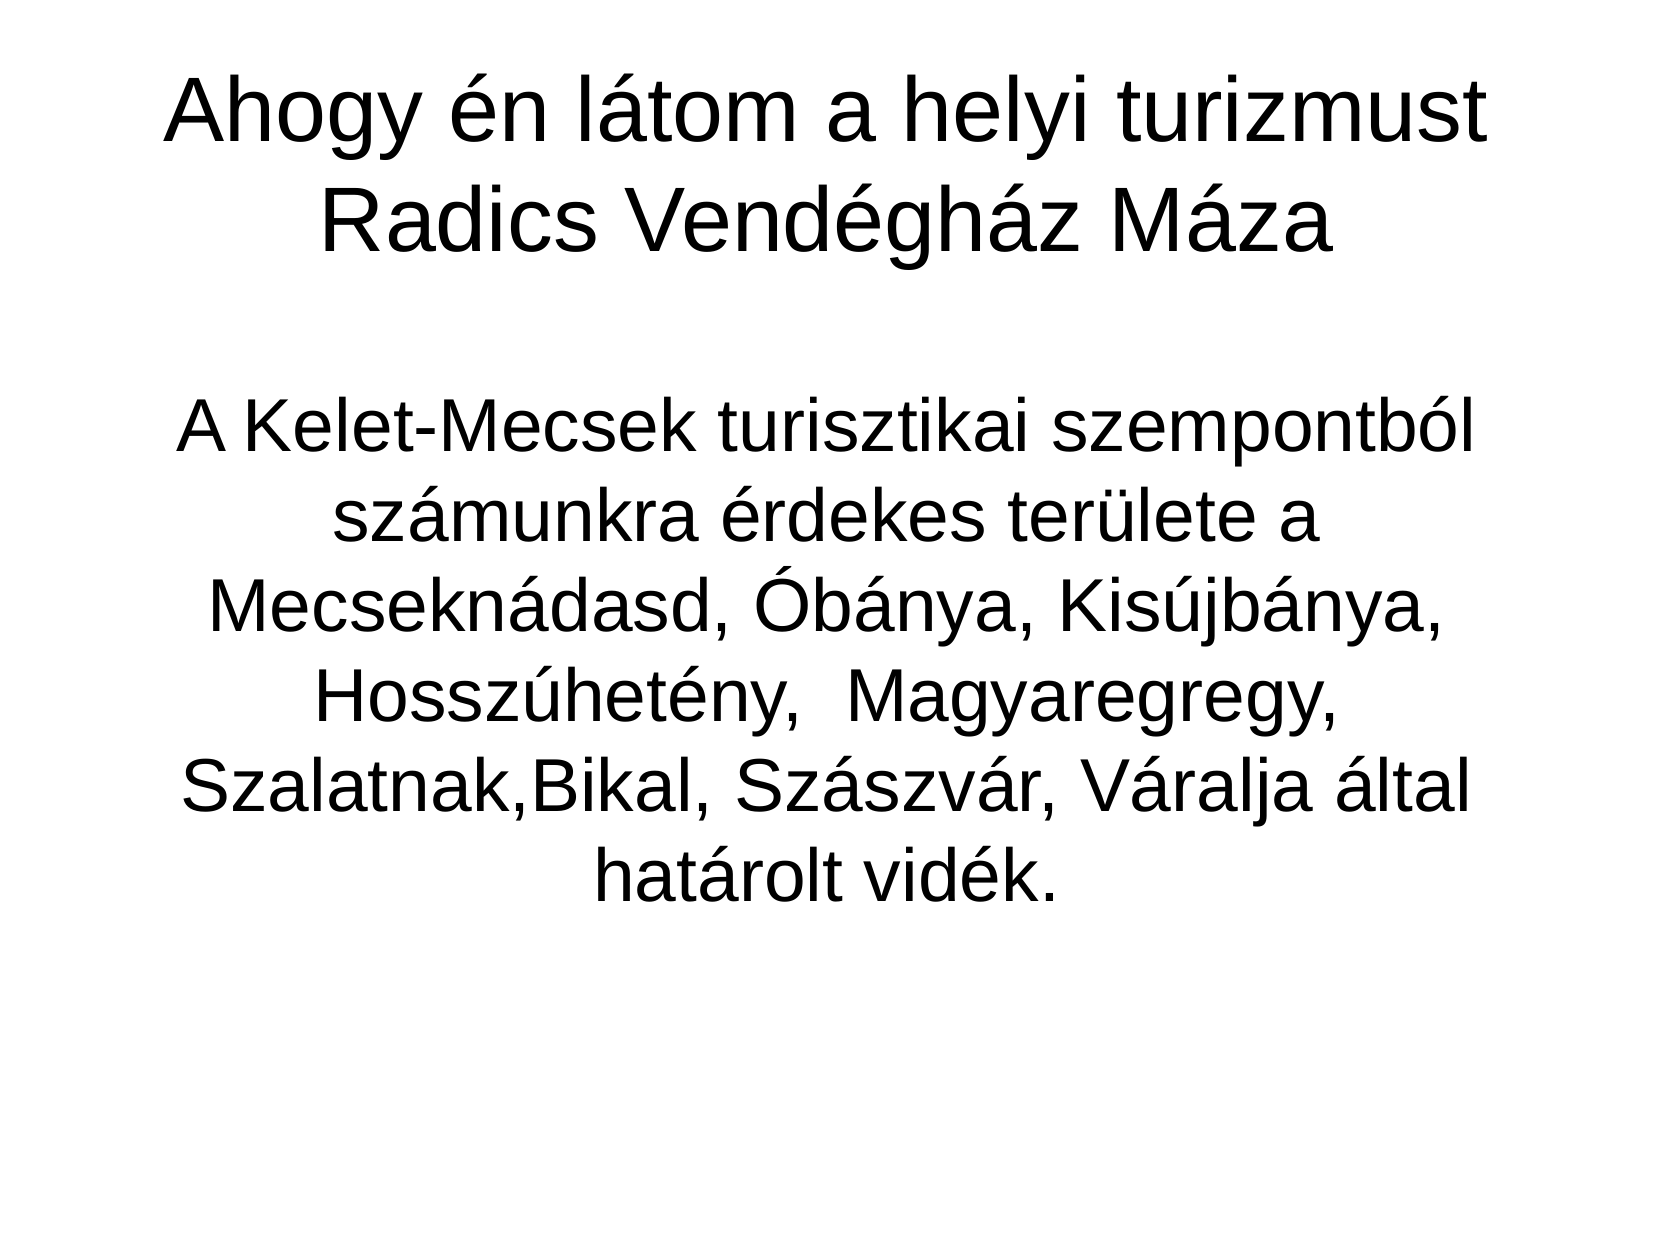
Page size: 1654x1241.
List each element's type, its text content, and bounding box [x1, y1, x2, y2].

title Ahogy én látom a helyi turizmust Radics Vendégház Máza [82, 49, 1571, 257]
subtitle A Kelet-Mecsek turisztikai szempontból számunkra érdekes területe a Mecseknádasd, Óbánya, Kisújbánya, Hosszúhetény, Magyaregregy, Szalatnak,Bikal, Szászvár, Váralja által határolt vidék. [82, 257, 1571, 1043]
